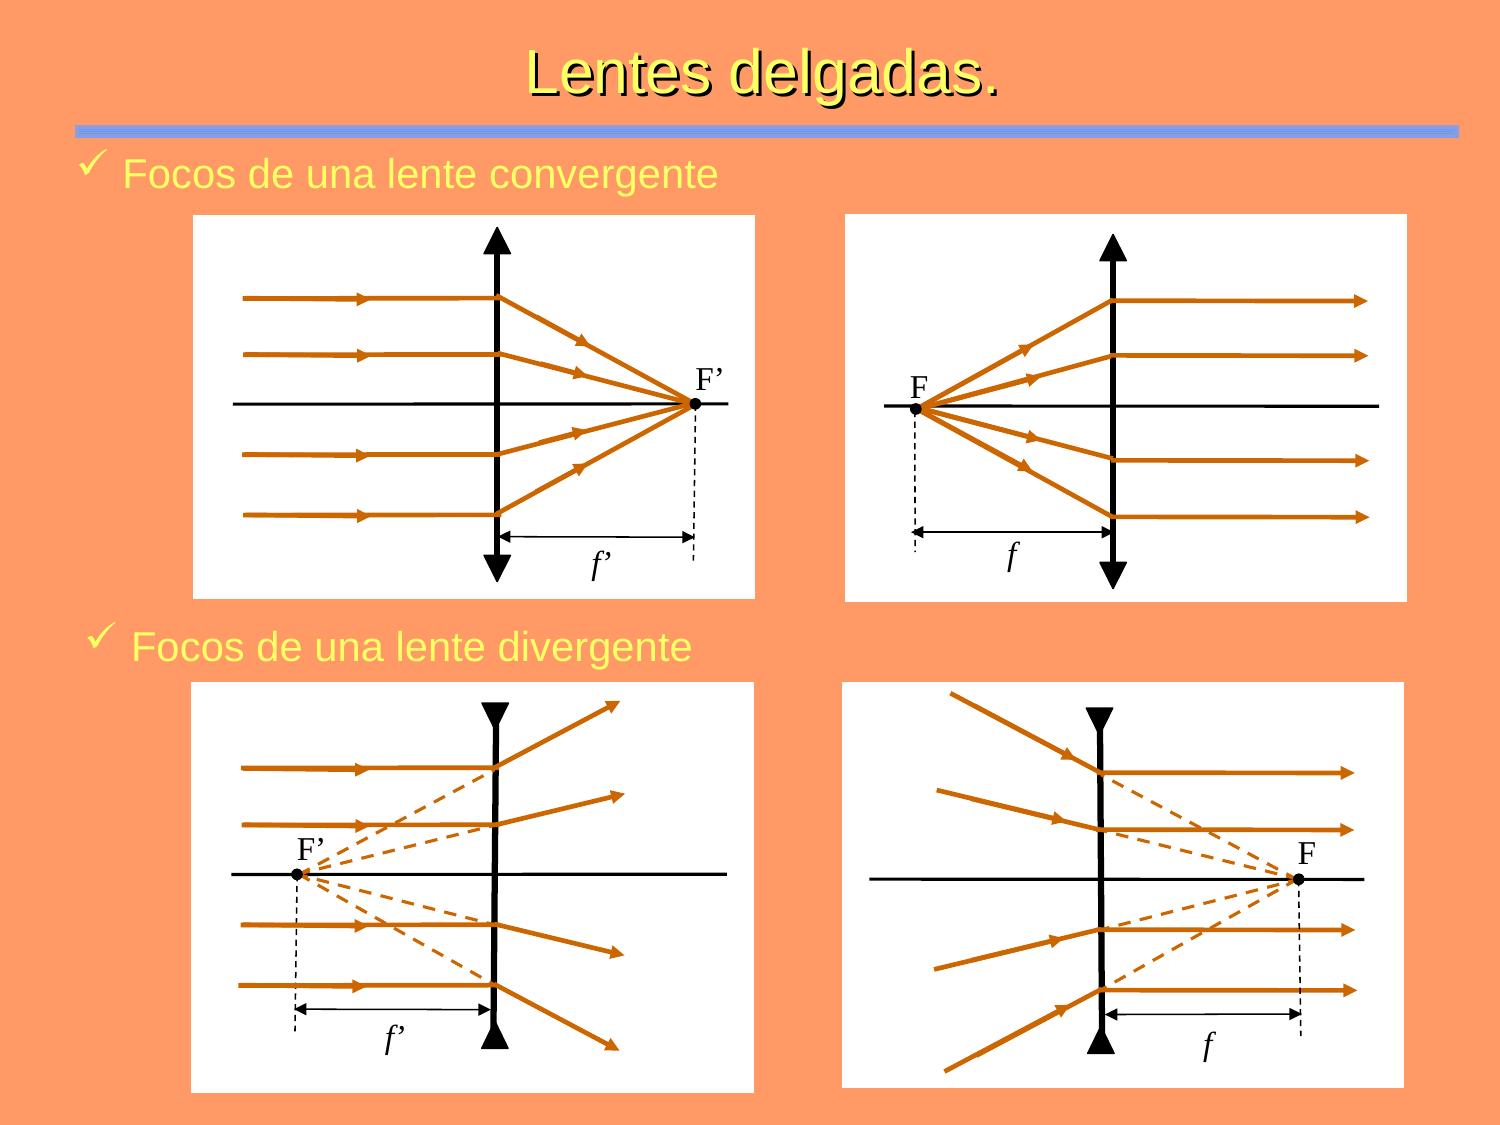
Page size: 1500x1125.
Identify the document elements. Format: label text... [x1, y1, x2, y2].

text_box f [993, 531, 1030, 572]
text_box f’ [376, 1015, 414, 1056]
text_box Focos de una lente convergente [60, 139, 797, 227]
text_box F’ [691, 356, 729, 397]
text_box F’ [293, 827, 330, 868]
text_box F [900, 365, 938, 406]
text_box F [1288, 830, 1326, 872]
text_box f’ [583, 540, 620, 581]
text_box [845, 214, 1407, 602]
text_box Focos de una lente divergente [69, 611, 805, 700]
text_box Lentes delgadas. [50, 23, 1476, 114]
text_box f [1189, 1021, 1227, 1062]
text_box [193, 227, 755, 599]
text_box [75, 125, 1460, 138]
text_box [192, 683, 754, 1093]
text_box [842, 682, 1404, 1088]
